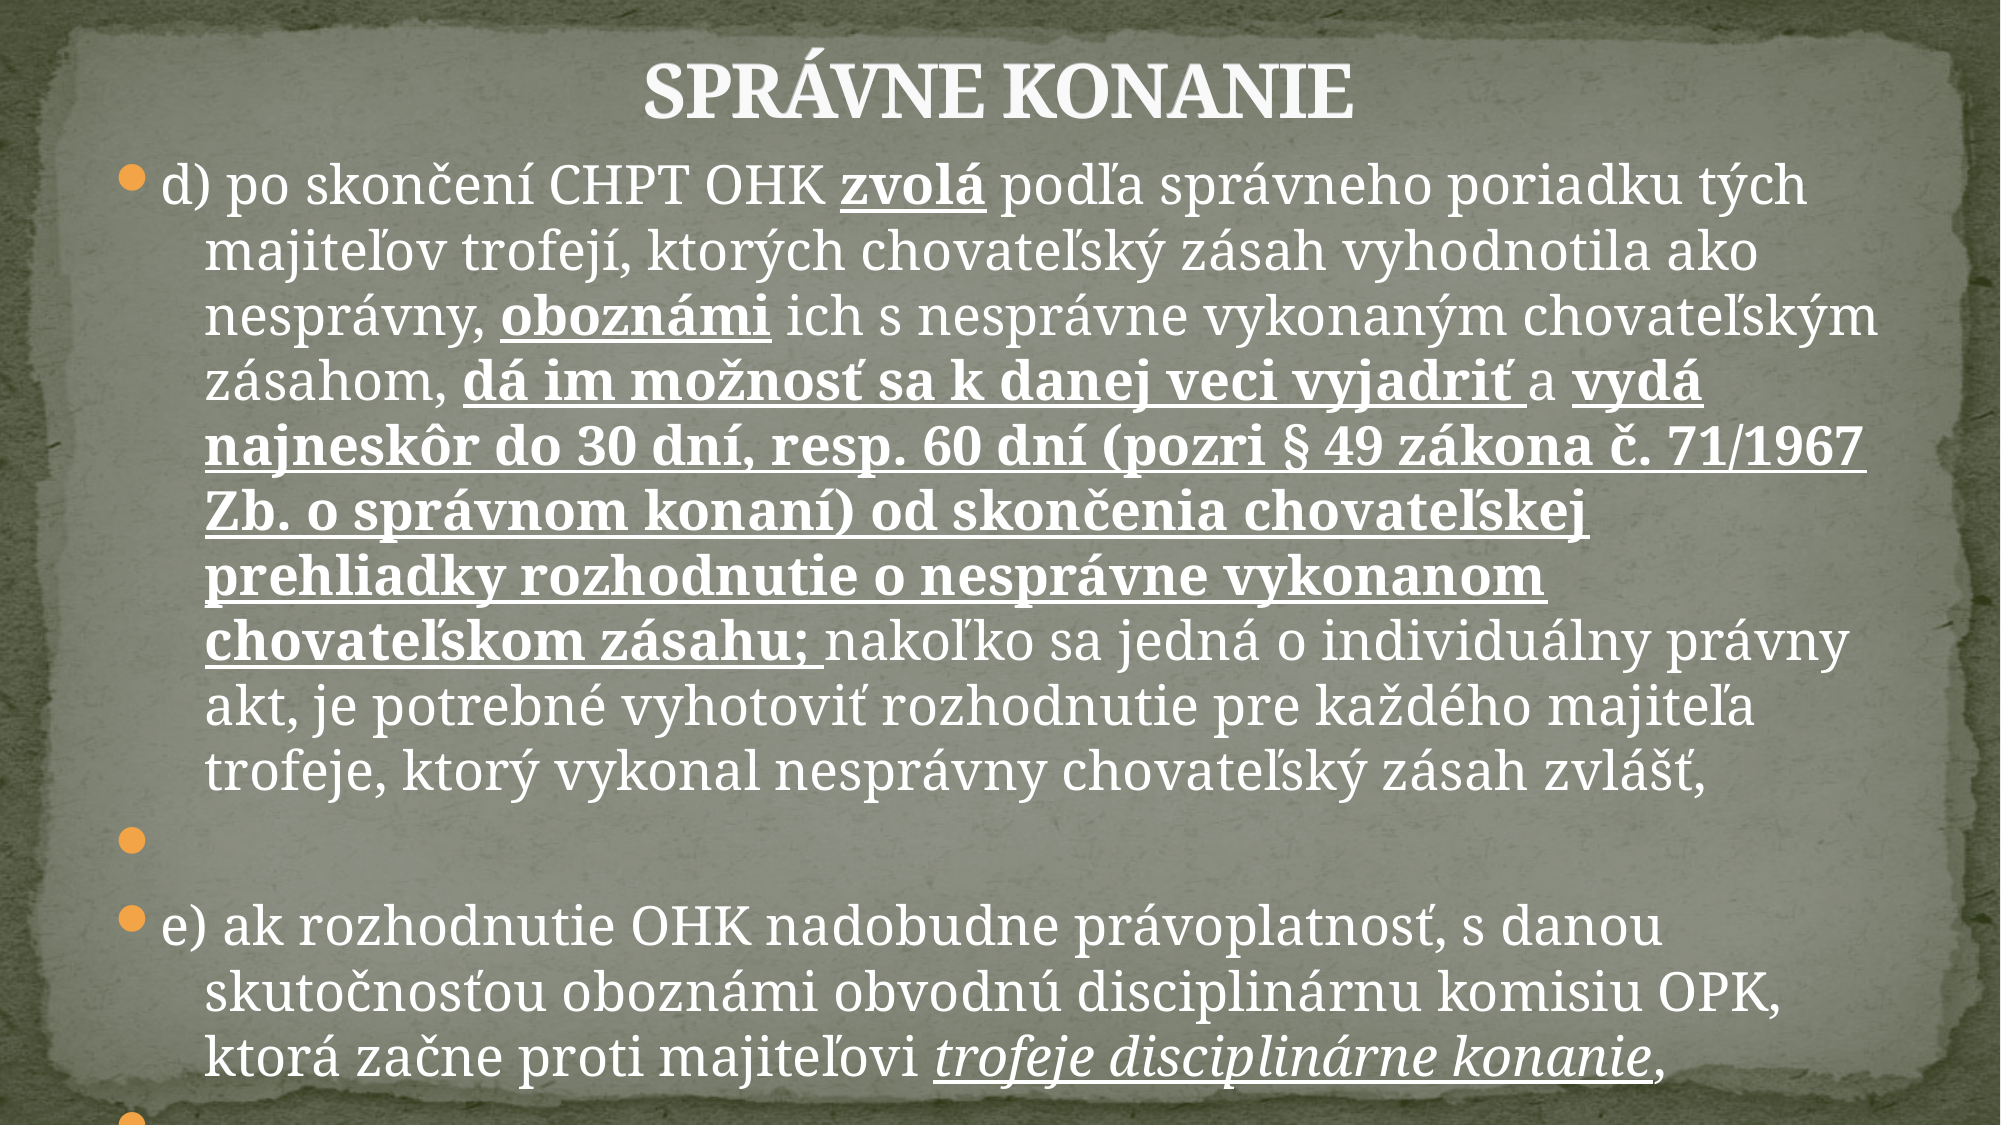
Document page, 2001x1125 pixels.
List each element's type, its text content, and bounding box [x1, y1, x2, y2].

list d) po skončení CHPT OHK zvolá podľa správneho poriadku tých majiteľov trofejí, ktorých chovateľský zásah vyhodnotila ako nesprávny, oboznámi ich s nesprávne vykonaným chovateľským zásahom, dá im možnosť sa k danej veci vyjadriť a vydá najneskôr do 30 dní, resp. 60 dní (pozri § 49 zákona č. 71/1967 Zb. o správnom konaní) od skončenia chovateľskej prehliadky rozhodnutie o nesprávne vykonanom chovateľskom zásahu; nakoľko sa jedná o individuálny právny akt, je potrebné vyhotoviť rozhodnutie pre každého majiteľa trofeje, ktorý vykonal nesprávny chovateľský zásah zvlášť, e) ak rozhodnutie OHK nadobudne právoplatnosť, s danou skutočnosťou oboznámi obvodnú disciplinárnu komisiu OPK, ktorá začne proti majiteľovi trofeje disciplinárne konanie, [99, 143, 1900, 1122]
title SPRÁVNE KONANIE [99, 24, 1900, 141]
